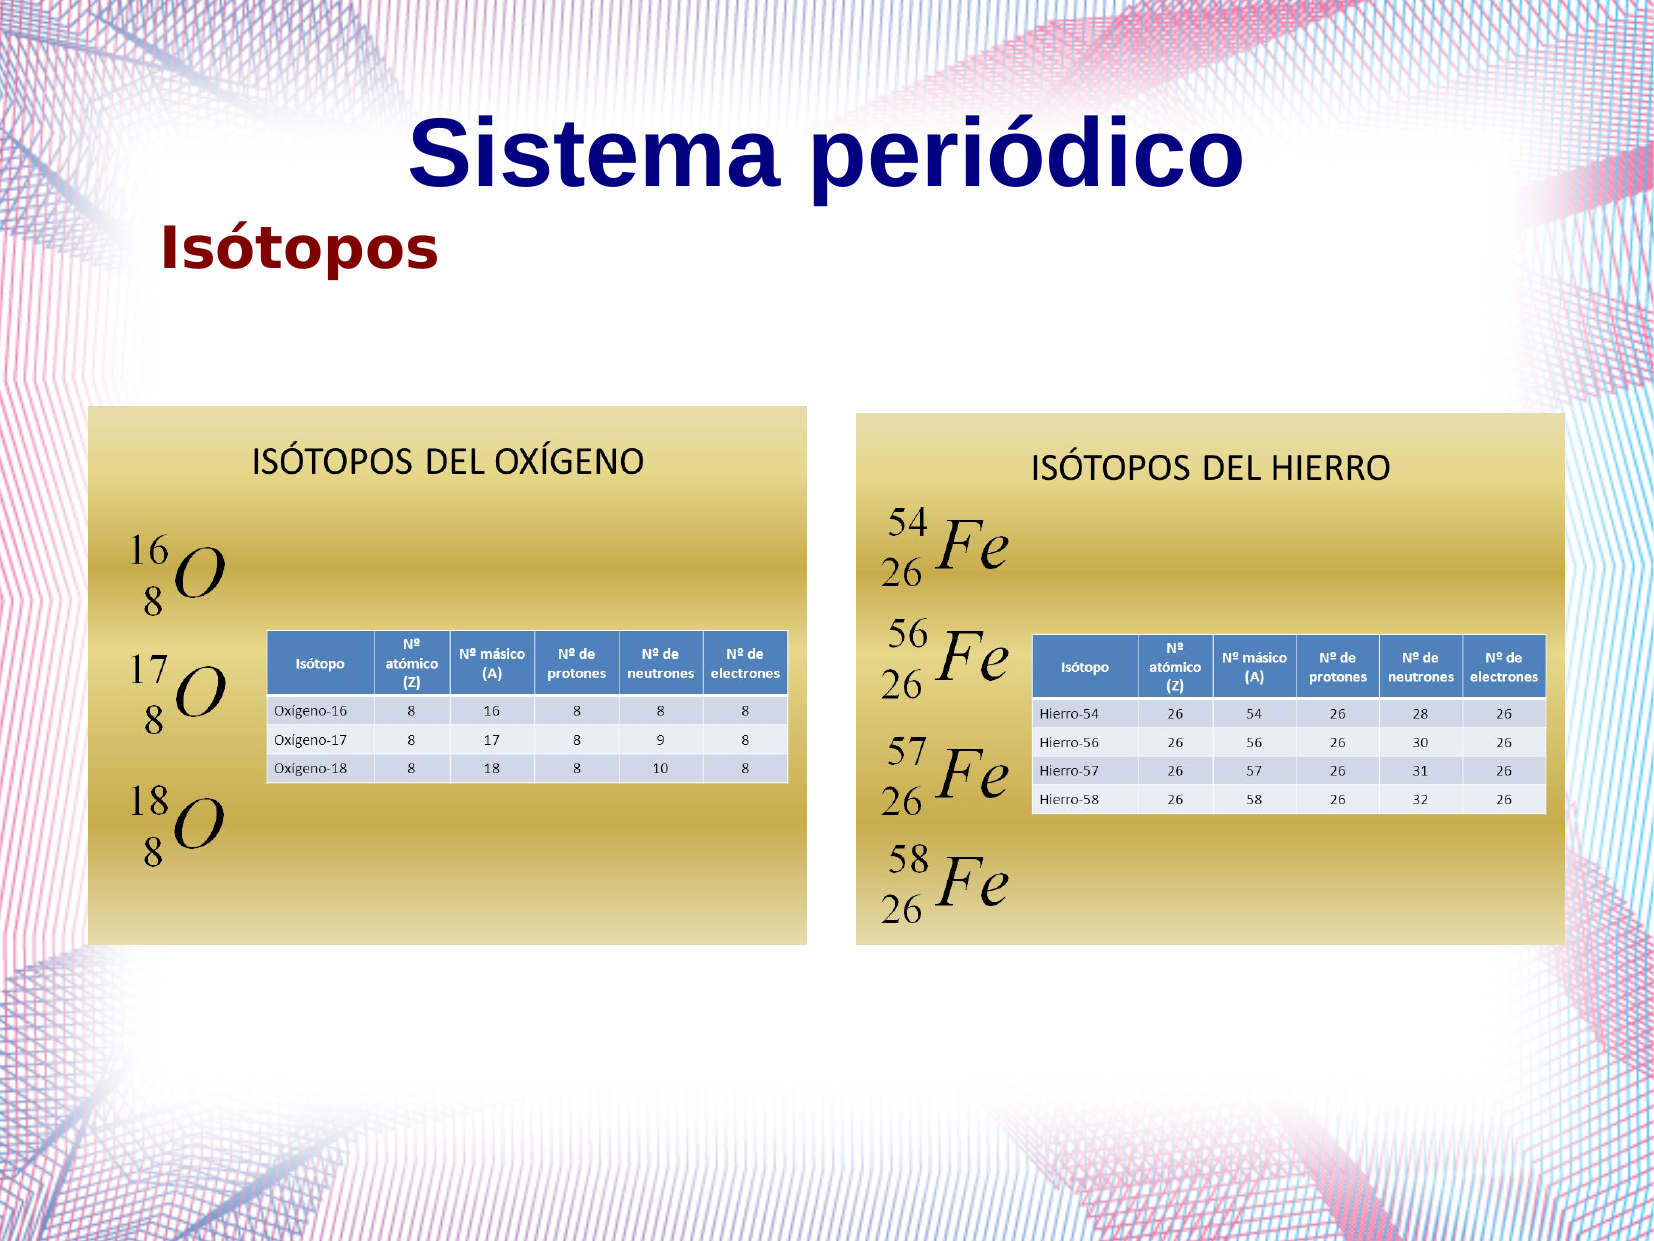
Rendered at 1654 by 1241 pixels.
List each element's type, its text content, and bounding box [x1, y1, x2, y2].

picture [0, 0, 1654, 1241]
title Sistema periódico [82, 49, 1571, 257]
list Isótopos [88, 206, 473, 285]
